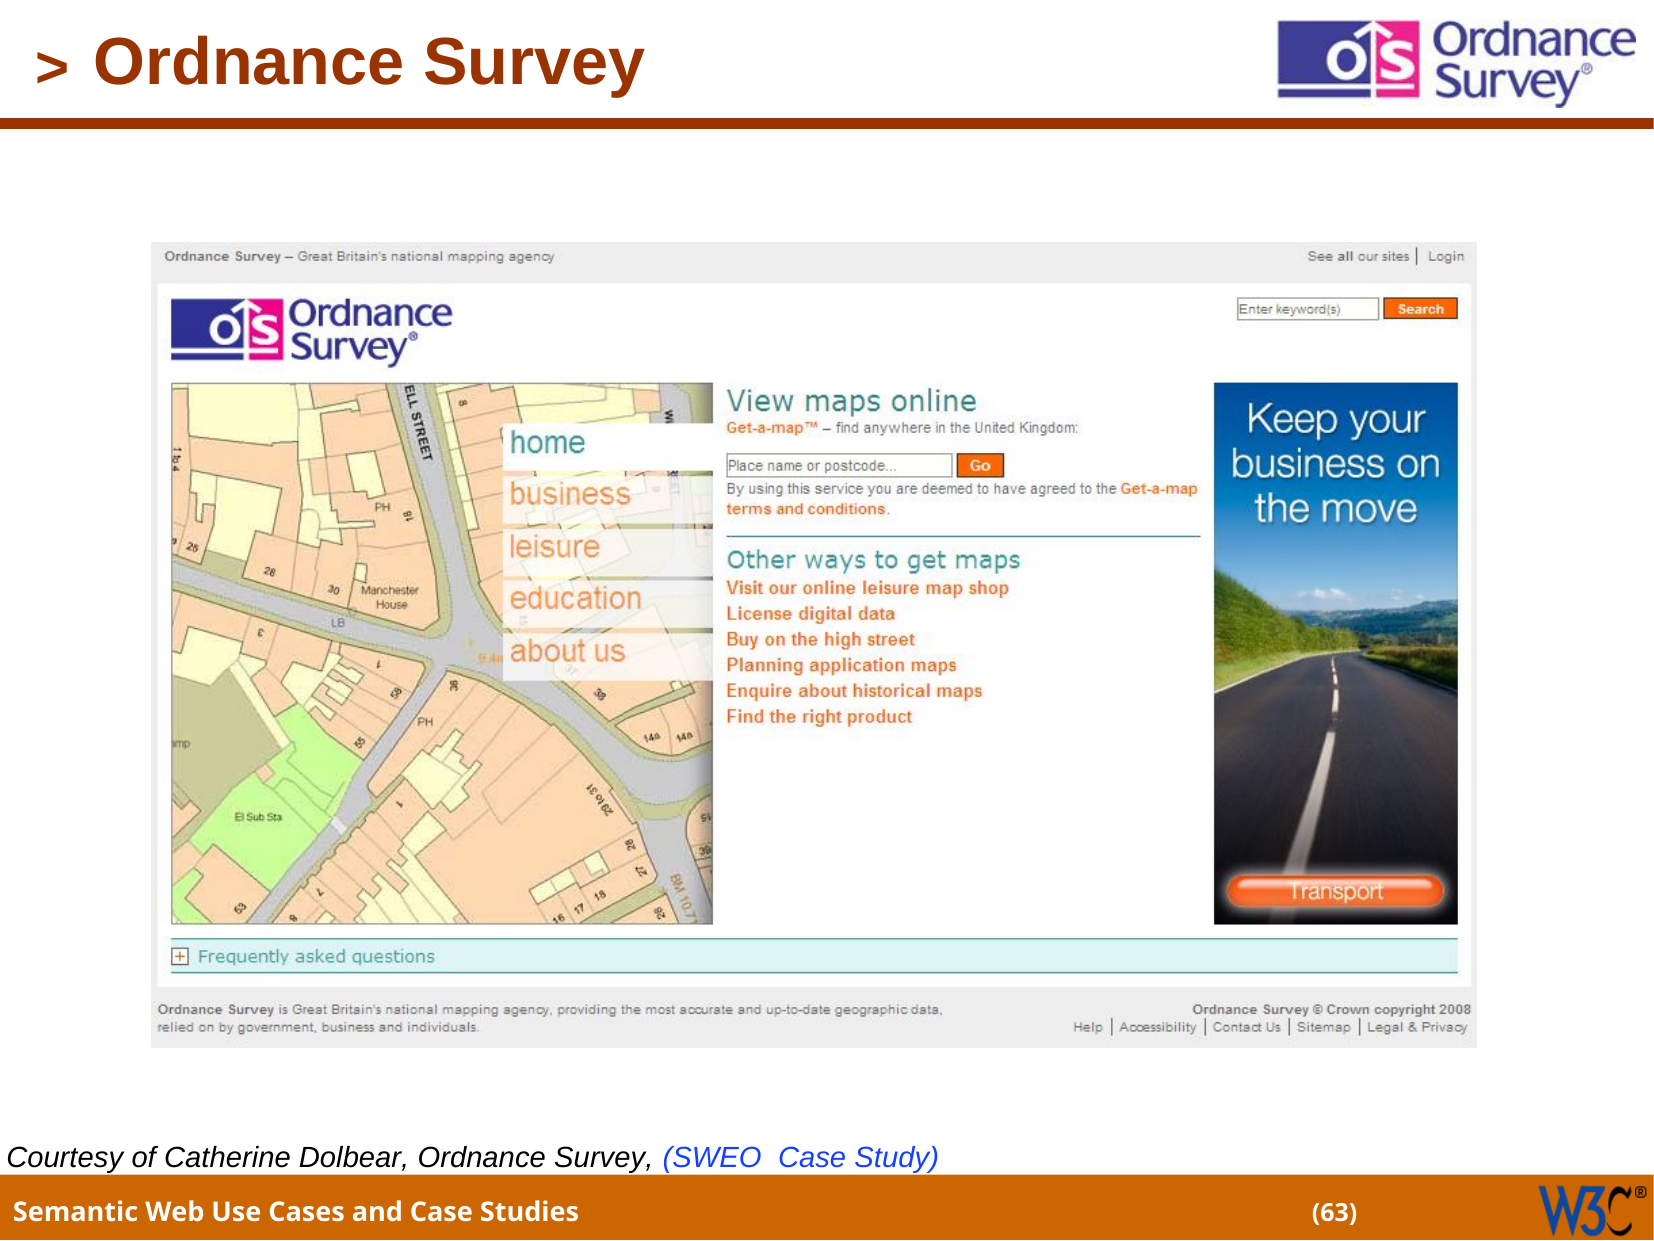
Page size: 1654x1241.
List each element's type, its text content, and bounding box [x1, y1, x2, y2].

picture [1276, 19, 1636, 108]
picture [1535, 1183, 1651, 1240]
text_box Courtesy of Catherine Dolbear, Ordnance Survey, (SWEO Case Study) [6, 1139, 1038, 1173]
picture [151, 242, 1477, 1048]
title Ordnance Survey [93, 0, 1493, 124]
